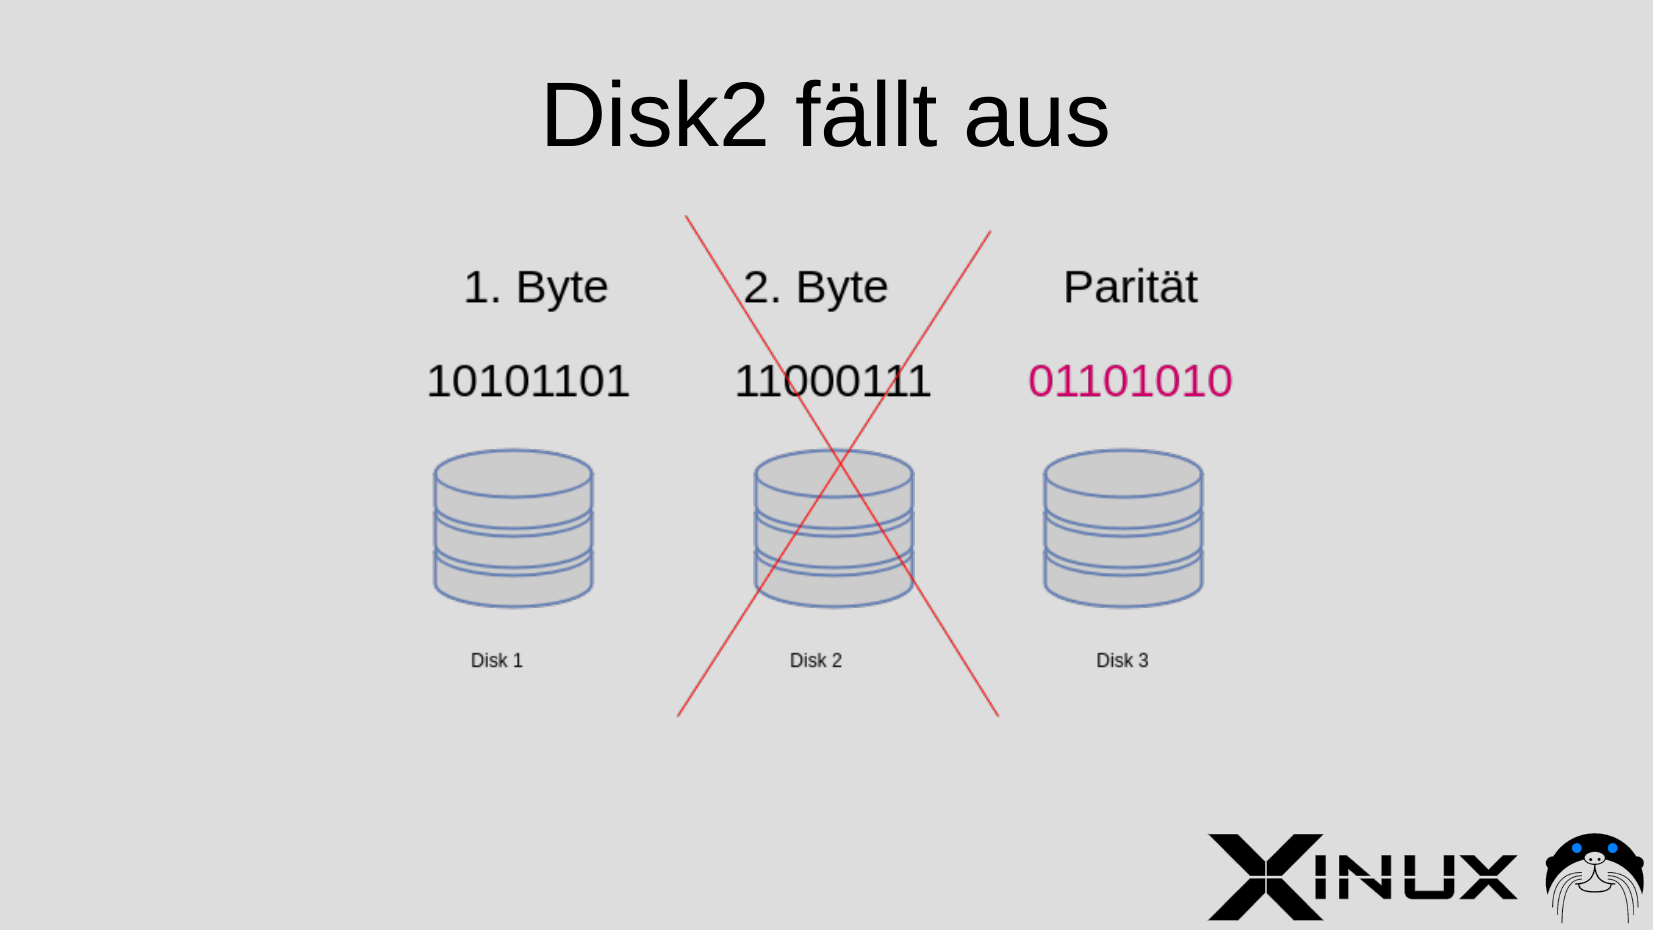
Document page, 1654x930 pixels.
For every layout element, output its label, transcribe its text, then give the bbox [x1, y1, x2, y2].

picture [1200, 824, 1650, 930]
title Disk2 fällt aus [82, 37, 1571, 193]
picture [427, 215, 1234, 719]
